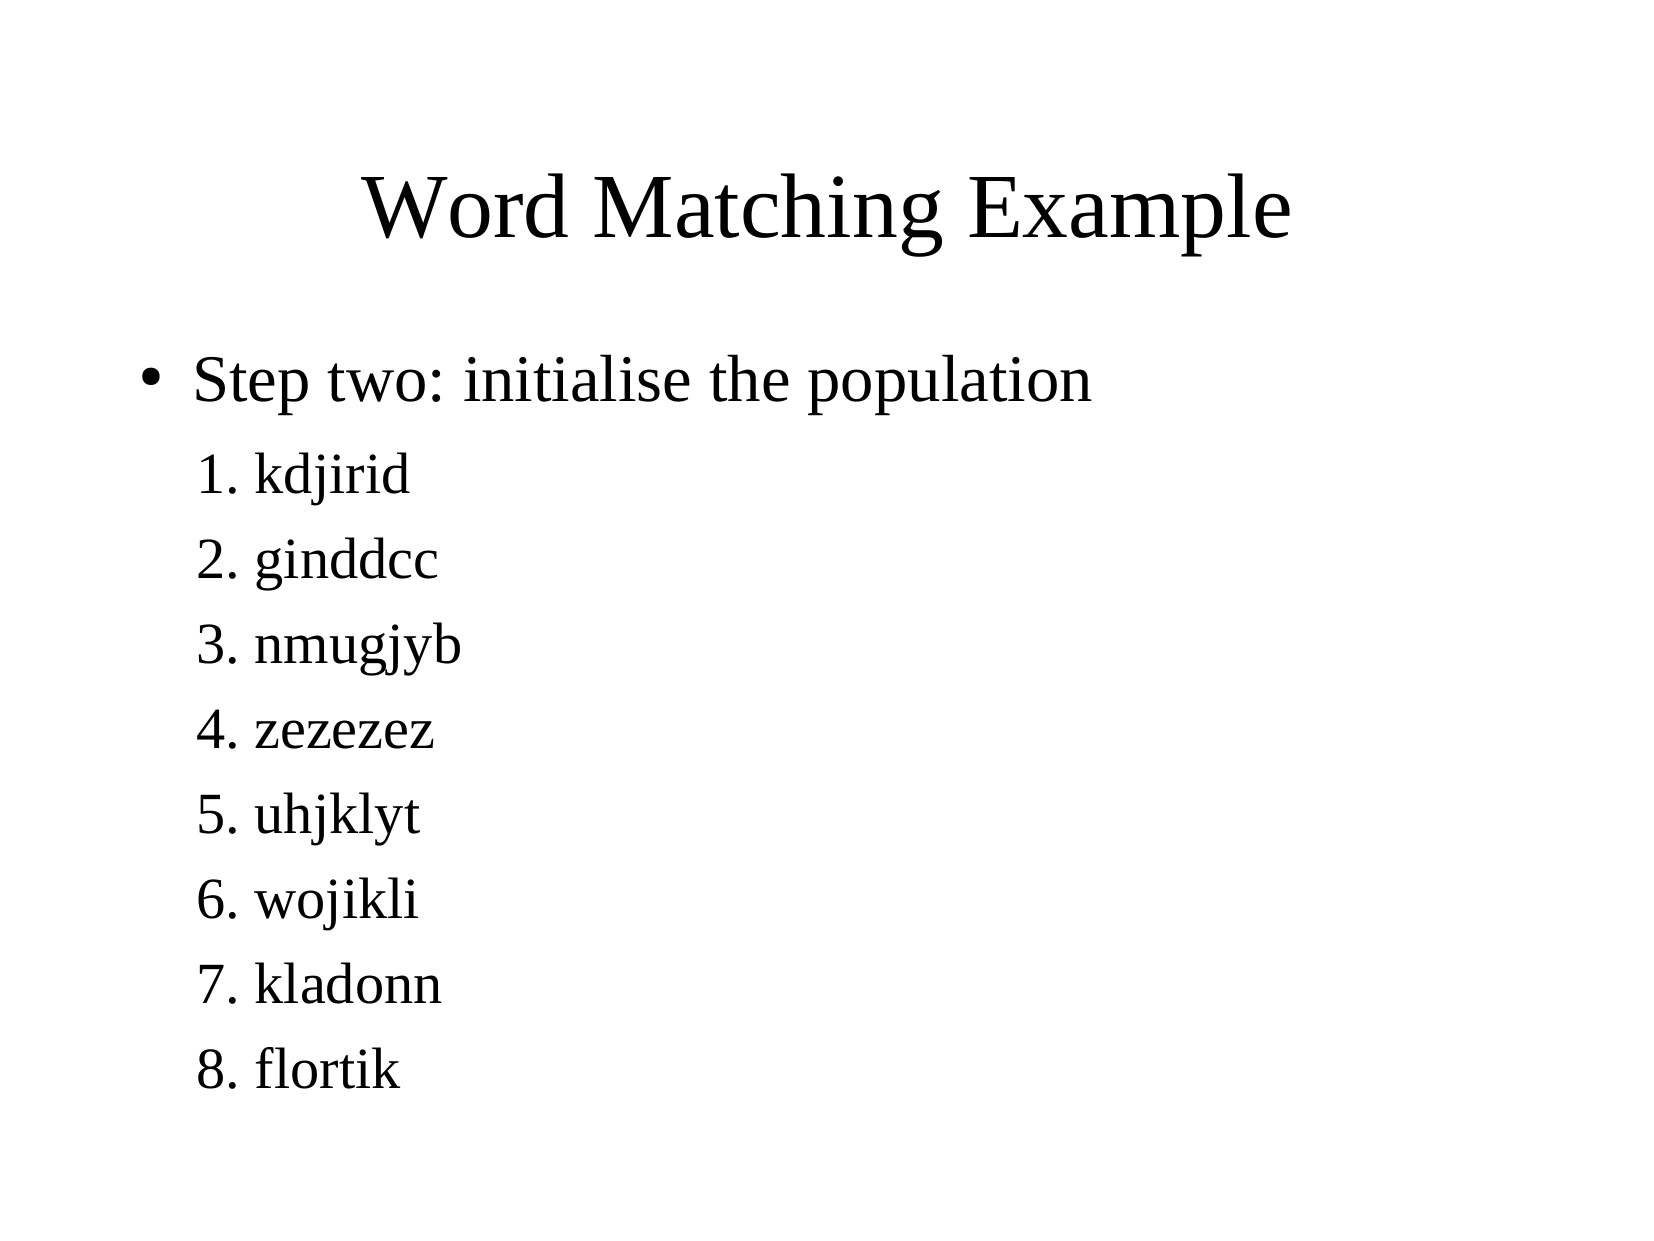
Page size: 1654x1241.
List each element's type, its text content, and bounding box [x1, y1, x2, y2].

title Word Matching Example [121, 102, 1534, 311]
list Step two: initialise the population 1. kdjirid 2. ginddcc 3. nmugjyb 4. zezezez 5. uhjklyt 6. wojikli 7. kladonn 8. flortik [121, 344, 1534, 1127]
